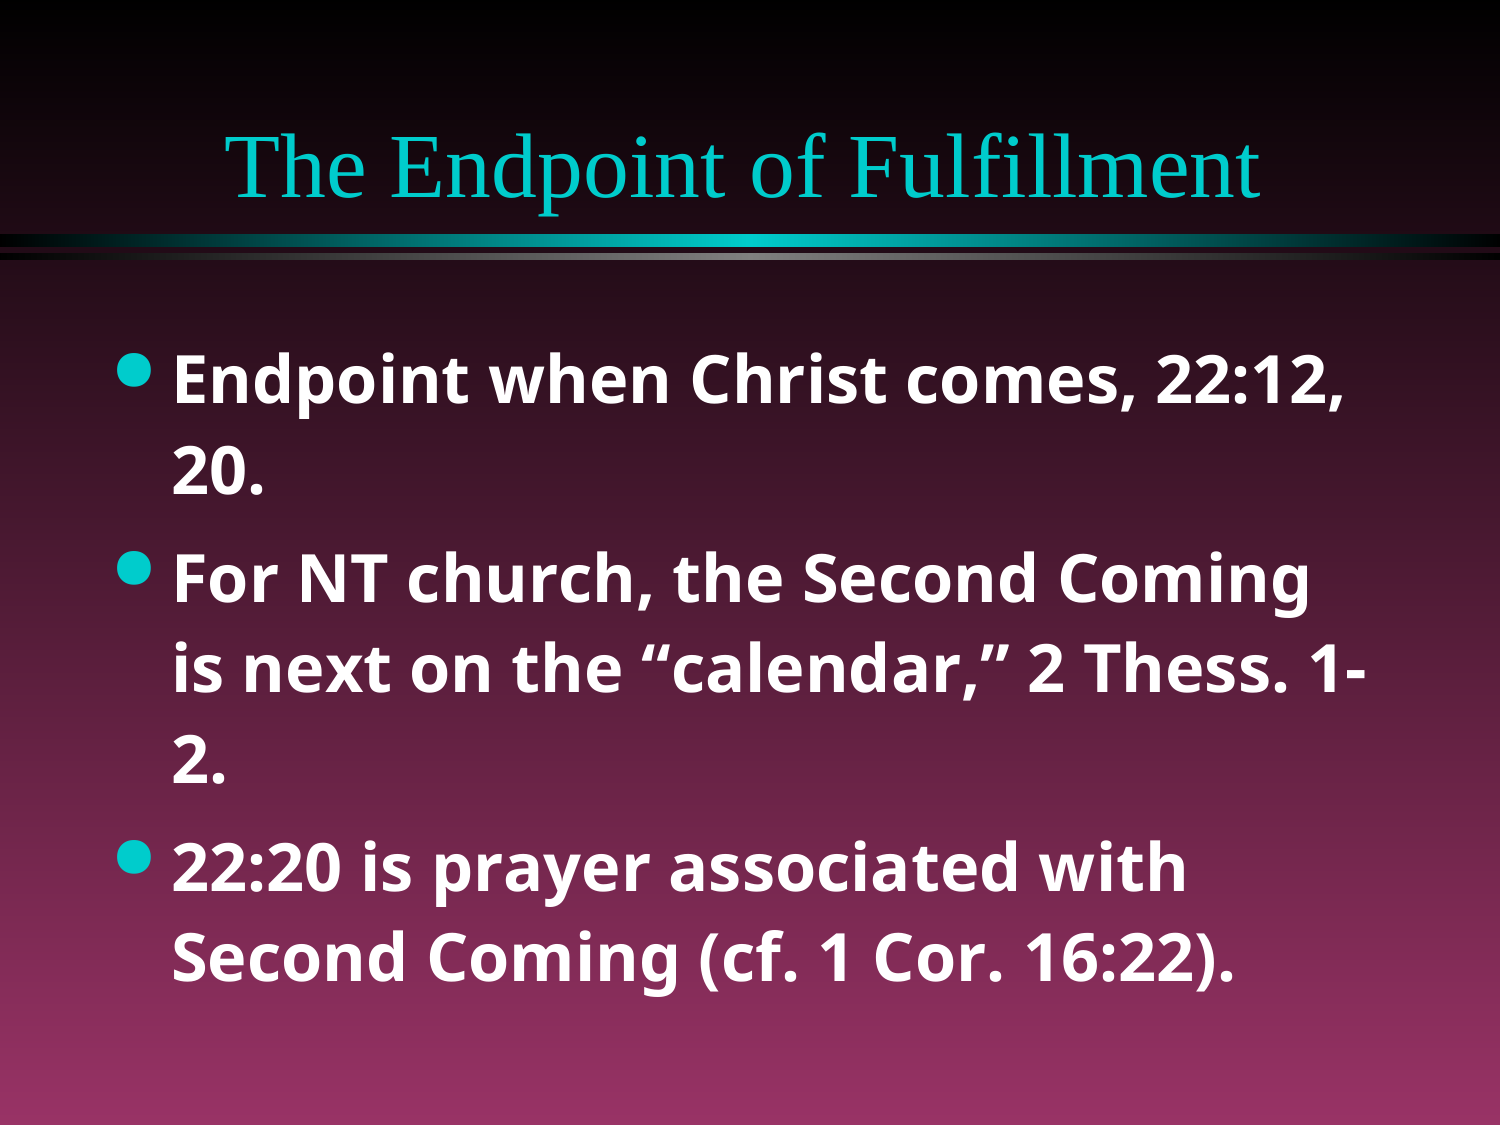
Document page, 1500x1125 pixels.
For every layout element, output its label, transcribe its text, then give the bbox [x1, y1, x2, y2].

list Endpoint when Christ comes, 22:12, 20. For NT church, the Second Coming is next on the “calendar,” 2 Thess. 1-2. 22:20 is prayer associated with Second Coming (cf. 1 Cor. 16:22). [99, 324, 1388, 1001]
title The Endpoint of Fulfillment [99, 37, 1388, 225]
